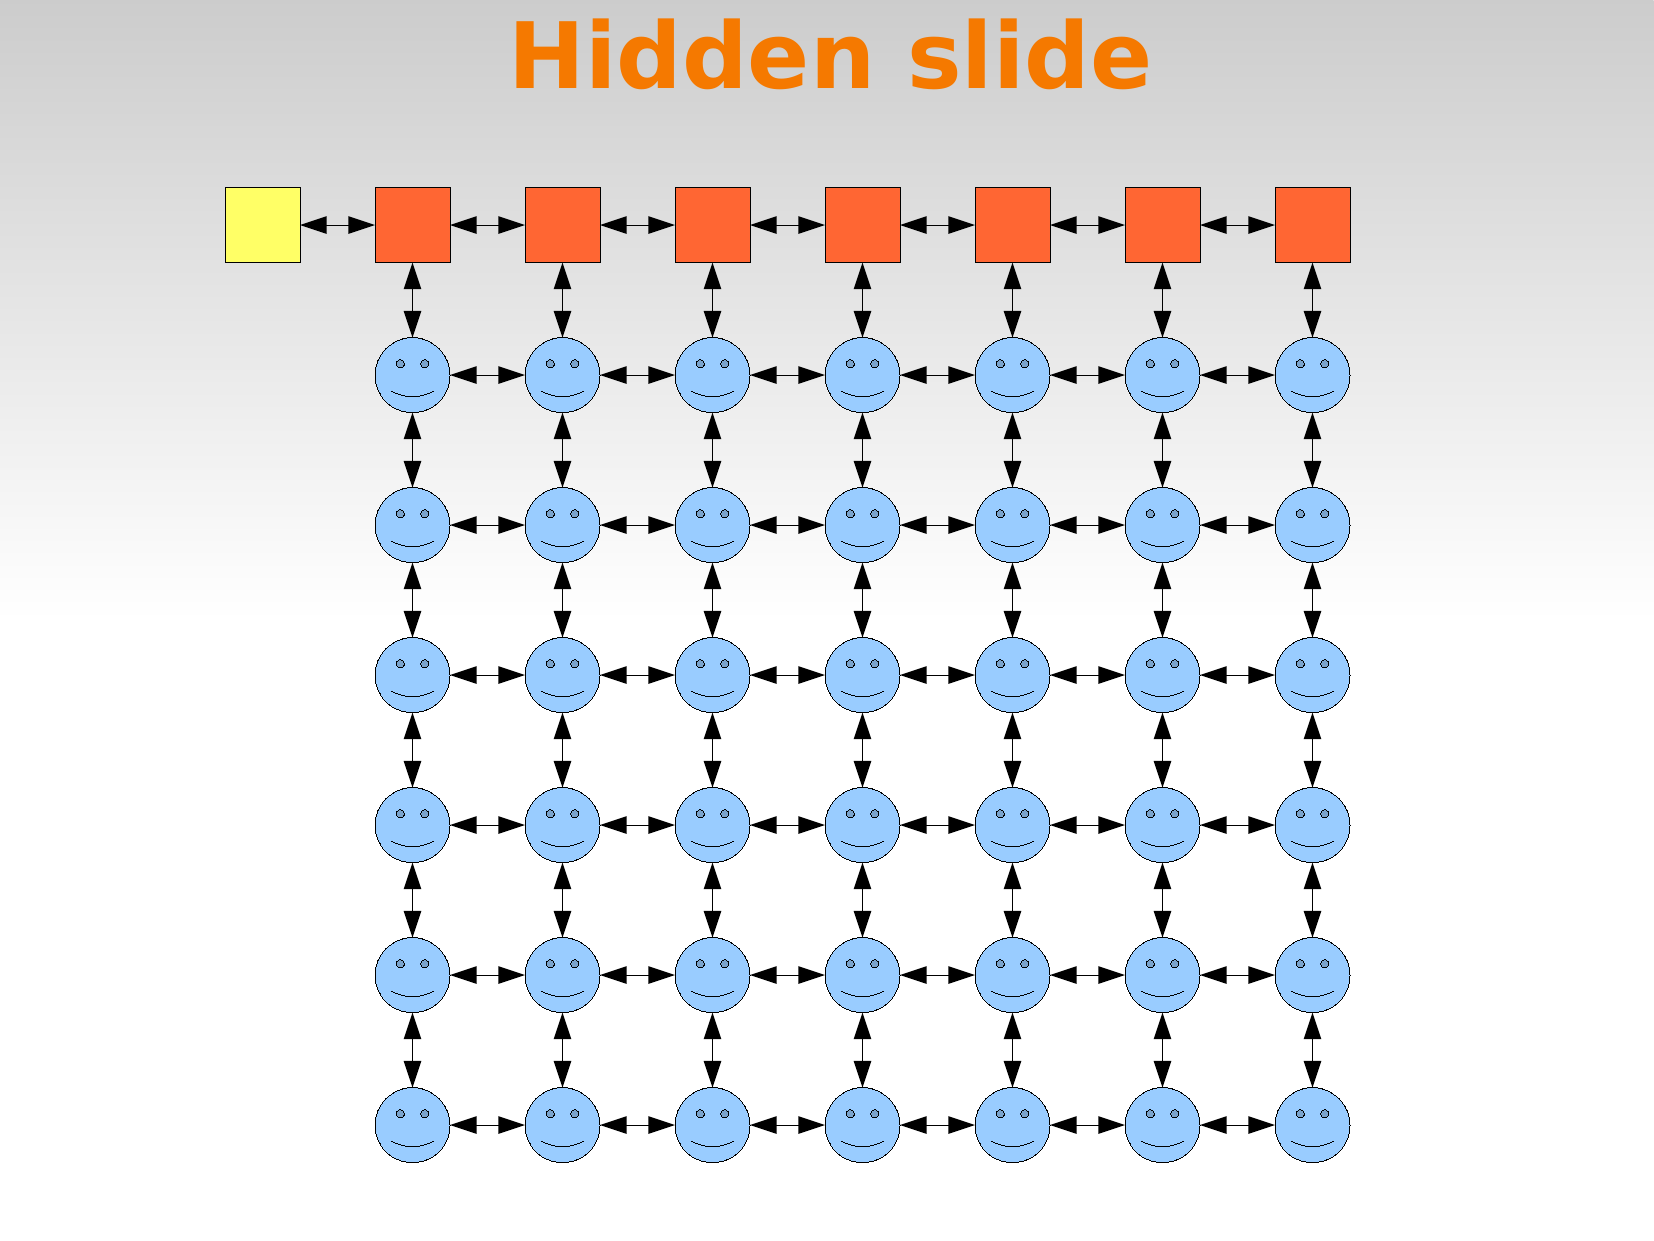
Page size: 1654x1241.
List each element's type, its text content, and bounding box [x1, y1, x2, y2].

text_box [375, 487, 450, 563]
text_box [1125, 487, 1200, 563]
text_box [1275, 637, 1351, 713]
text_box [525, 637, 600, 713]
text_box [525, 337, 600, 413]
text_box [675, 187, 751, 263]
text_box [1125, 937, 1200, 1013]
text_box [525, 787, 600, 863]
text_box [375, 637, 450, 713]
text_box [375, 187, 451, 263]
text_box [825, 1087, 900, 1163]
text_box [525, 1087, 600, 1163]
text_box [975, 487, 1050, 563]
text_box [825, 787, 900, 863]
text_box [375, 1087, 450, 1163]
text_box [975, 637, 1050, 713]
text_box [1275, 487, 1351, 563]
text_box [675, 1087, 750, 1163]
text_box [375, 787, 450, 863]
text_box [1125, 1087, 1200, 1163]
text_box [825, 487, 900, 563]
text_box [825, 337, 900, 413]
text_box [1125, 337, 1200, 413]
text_box [675, 937, 750, 1013]
text_box [1275, 787, 1351, 863]
text_box [825, 187, 901, 263]
text_box [825, 637, 900, 713]
text_box [975, 1087, 1050, 1163]
text_box [675, 487, 750, 563]
text_box [675, 637, 750, 713]
text_box [525, 937, 600, 1013]
text_box [975, 337, 1050, 413]
text_box [1275, 937, 1351, 1013]
text_box [225, 187, 301, 263]
text_box [1125, 637, 1200, 713]
text_box [1125, 787, 1200, 863]
text_box [975, 187, 1051, 263]
text_box [375, 937, 450, 1013]
text_box [675, 337, 750, 413]
text_box [675, 787, 750, 863]
text_box [525, 187, 601, 263]
text_box [375, 337, 450, 413]
text_box [1125, 187, 1201, 263]
text_box [1275, 187, 1351, 263]
title Hidden slide [86, 0, 1576, 113]
text_box [825, 937, 900, 1013]
text_box [975, 787, 1050, 863]
text_box [525, 487, 600, 563]
text_box [975, 937, 1050, 1013]
text_box [1275, 1087, 1351, 1163]
text_box [1275, 337, 1351, 413]
